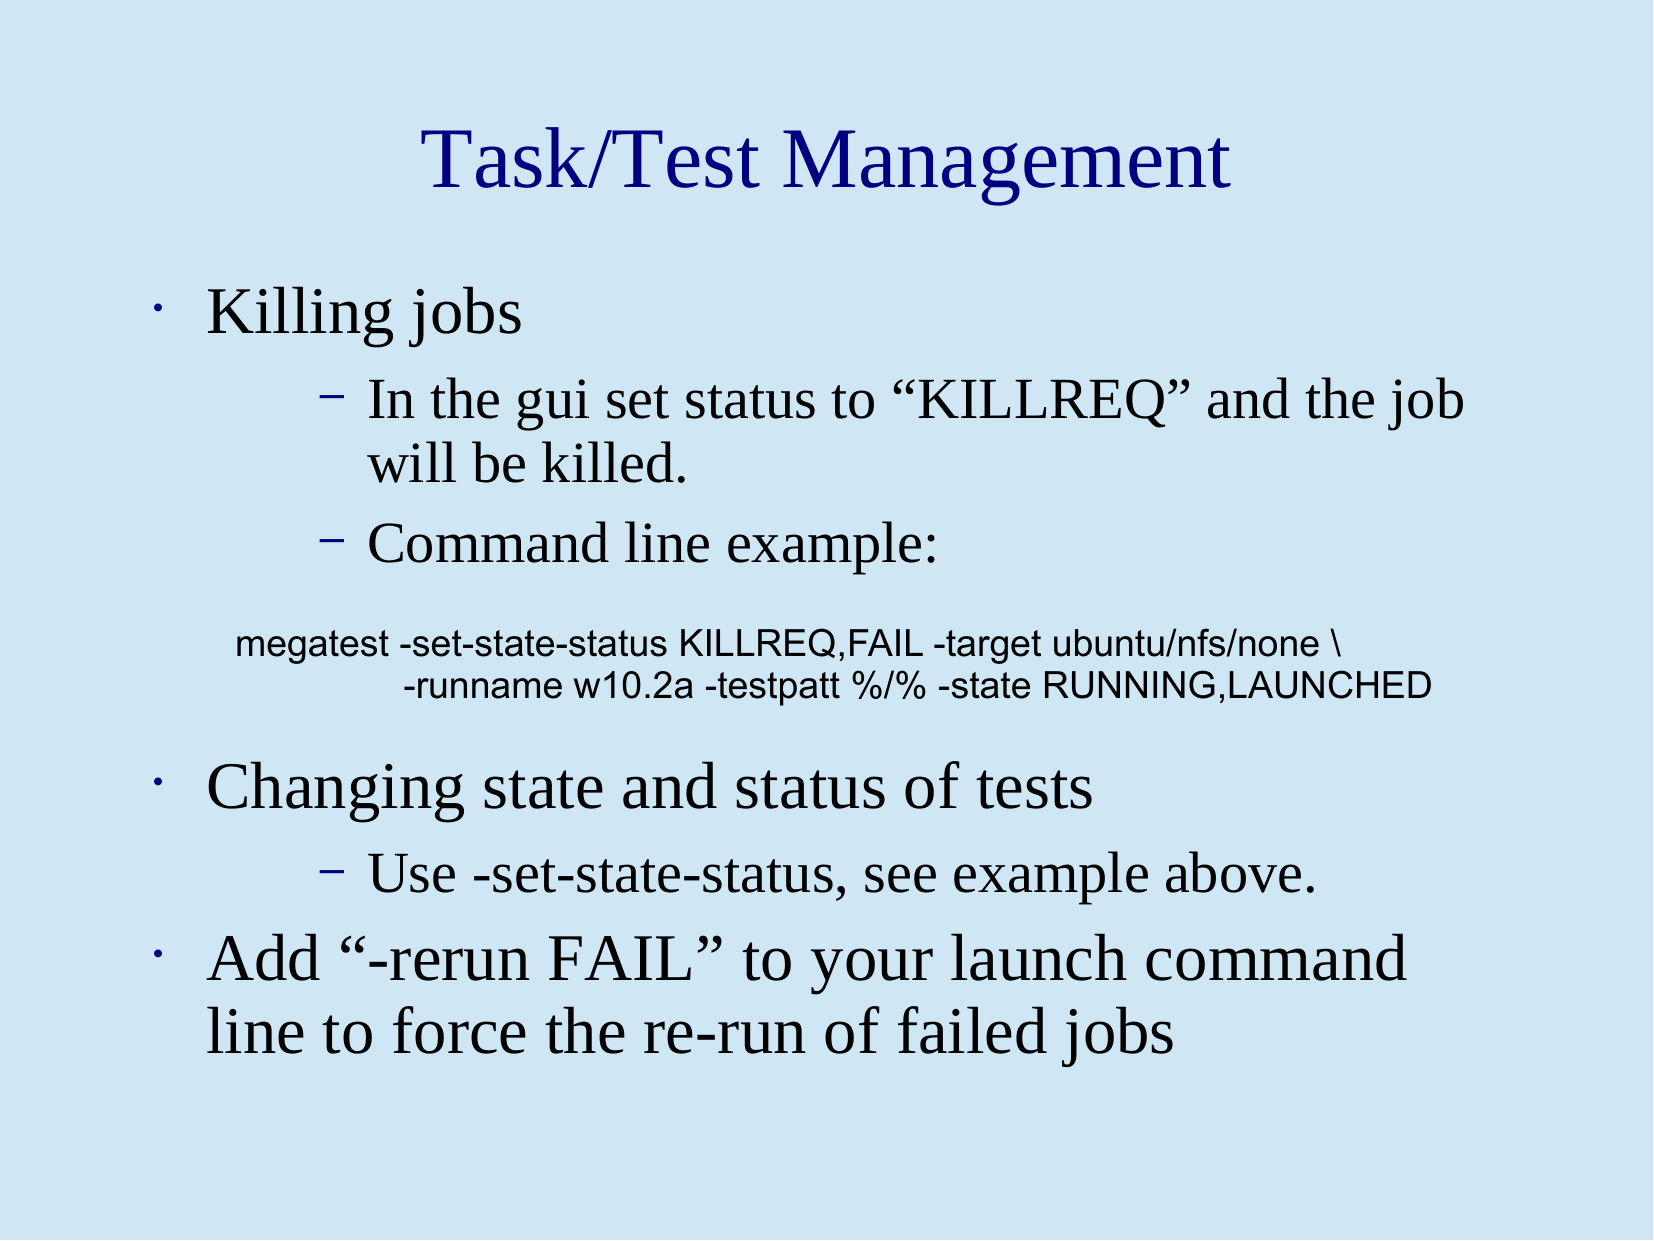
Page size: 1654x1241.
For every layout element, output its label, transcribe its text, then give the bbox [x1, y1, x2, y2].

list Killing jobs In the gui set status to “KILLREQ” and the job will be killed. Command line example: Changing state and status of tests Use -set-state-status, see example above. Add “-rerun FAIL” to your launch command line to force the re-run of failed jobs [135, 273, 1494, 1069]
text_box megatest -set-state-status KILLREQ,FAIL -target ubuntu/nfs/none \ -runname w10.2a -testpatt %/% -state RUNNING,LAUNCHED [210, 615, 1456, 714]
title Task/Test Management [82, 55, 1571, 263]
